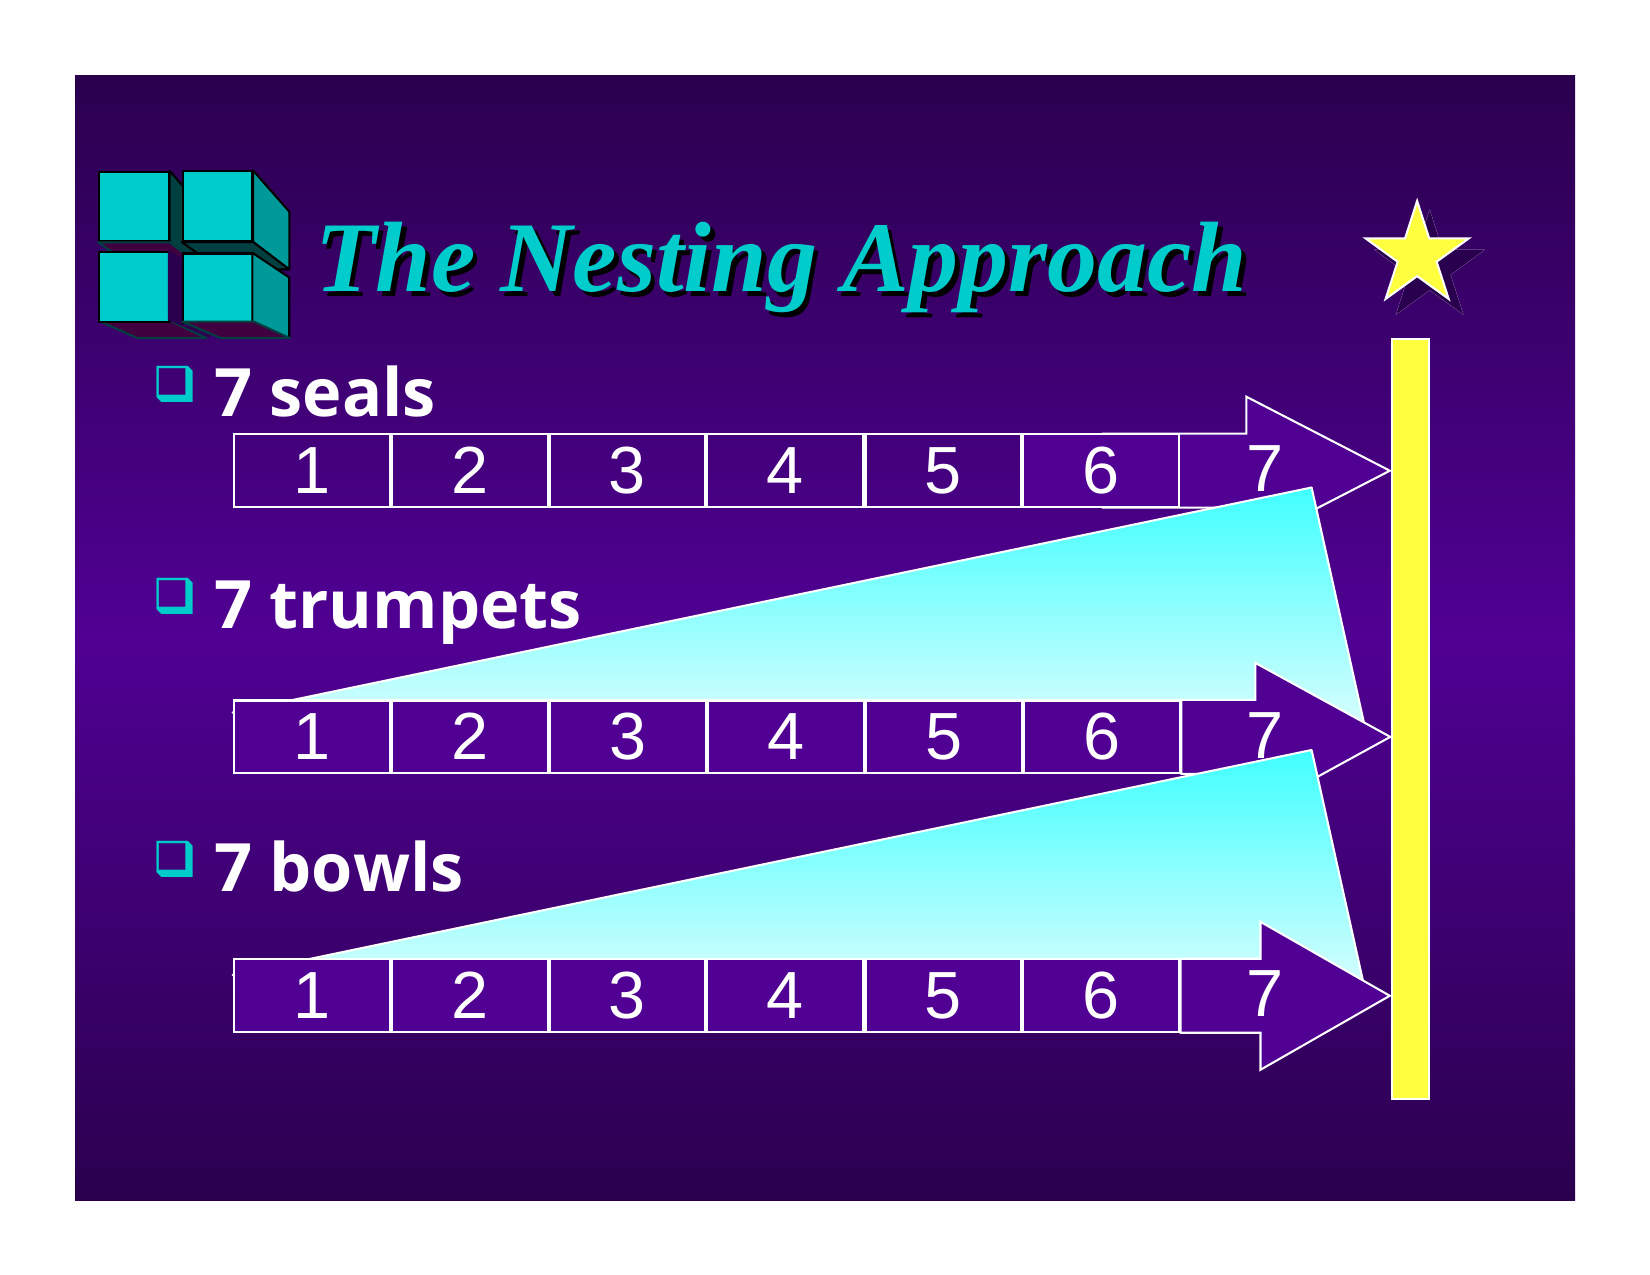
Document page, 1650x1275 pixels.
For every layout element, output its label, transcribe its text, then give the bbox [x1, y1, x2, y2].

text_box 7 [1230, 948, 1337, 1039]
text_box 7 [1230, 423, 1337, 514]
text_box 7 trumpets [137, 549, 788, 656]
text_box 2 [391, 959, 548, 1033]
text_box 6 [1023, 434, 1179, 508]
text_box 6 [1023, 959, 1180, 1033]
text_box 4 [707, 434, 864, 508]
title The Nesting Approach [299, 153, 1463, 363]
text_box 5 [866, 700, 1022, 774]
text_box [1246, 396, 1298, 423]
text_box 4 [707, 700, 864, 774]
text_box 7 seals [137, 337, 788, 444]
text_box [292, 338, 1430, 1099]
text_box 7 [1231, 689, 1337, 780]
text_box 1 [234, 700, 391, 774]
text_box 6 [1023, 700, 1180, 774]
text_box 5 [865, 434, 1022, 508]
text_box 2 [391, 444, 548, 508]
text_box 1 [233, 444, 390, 508]
text_box 2 [392, 700, 549, 774]
text_box [1365, 200, 1469, 299]
text_box 4 [707, 959, 864, 1033]
text_box 5 [865, 959, 1022, 1033]
text_box 7 bowls [137, 812, 788, 919]
text_box 1 [233, 959, 390, 1033]
text_box 3 [549, 959, 706, 1033]
text_box [1260, 1039, 1315, 1070]
text_box 3 [550, 700, 706, 774]
text_box [1337, 443, 1390, 498]
text_box 3 [549, 444, 706, 508]
